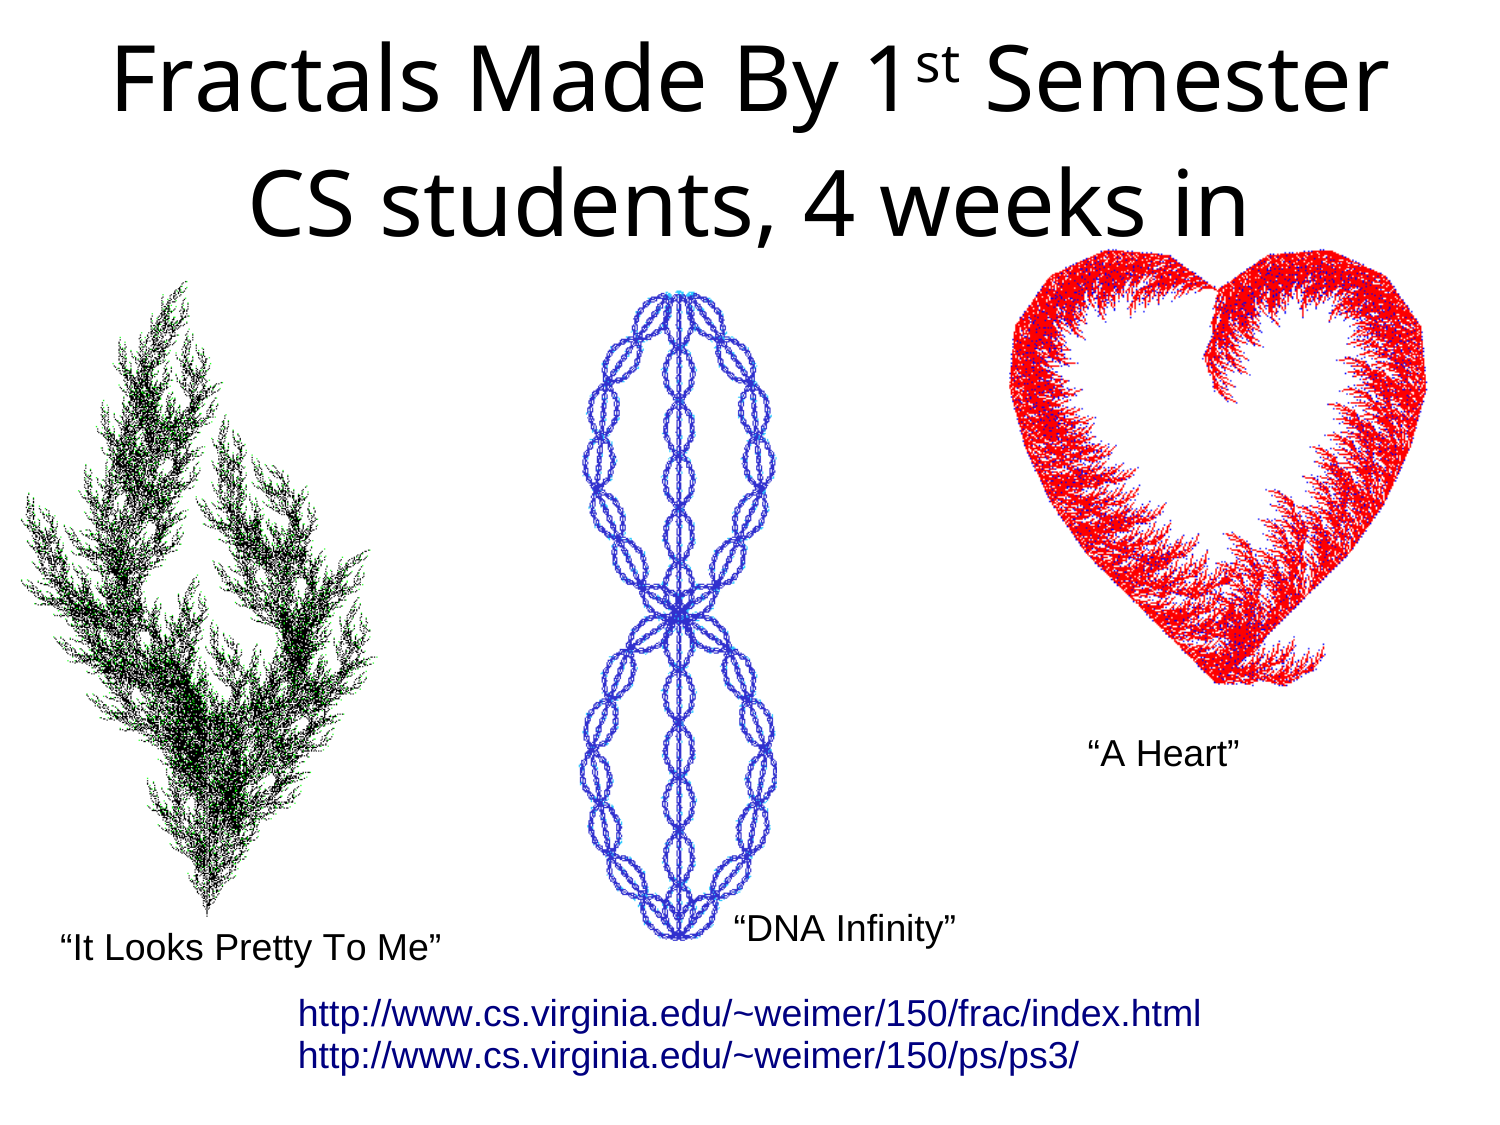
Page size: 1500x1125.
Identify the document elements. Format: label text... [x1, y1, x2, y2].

text_box “A Heart” [1073, 724, 1255, 782]
picture [0, 242, 1500, 1125]
text_box http://www.cs.virginia.edu/~weimer/150/frac/index.html http://www.cs.virginia.edu/~weimer/150/ps/ps3/ [283, 985, 1221, 1125]
text_box “DNA Infinity” [718, 900, 973, 957]
text_box “It Looks Pretty To Me” [45, 919, 458, 977]
title Fractals Made By 1st Semester CS students, 4 weeks in [75, 28, 1426, 250]
